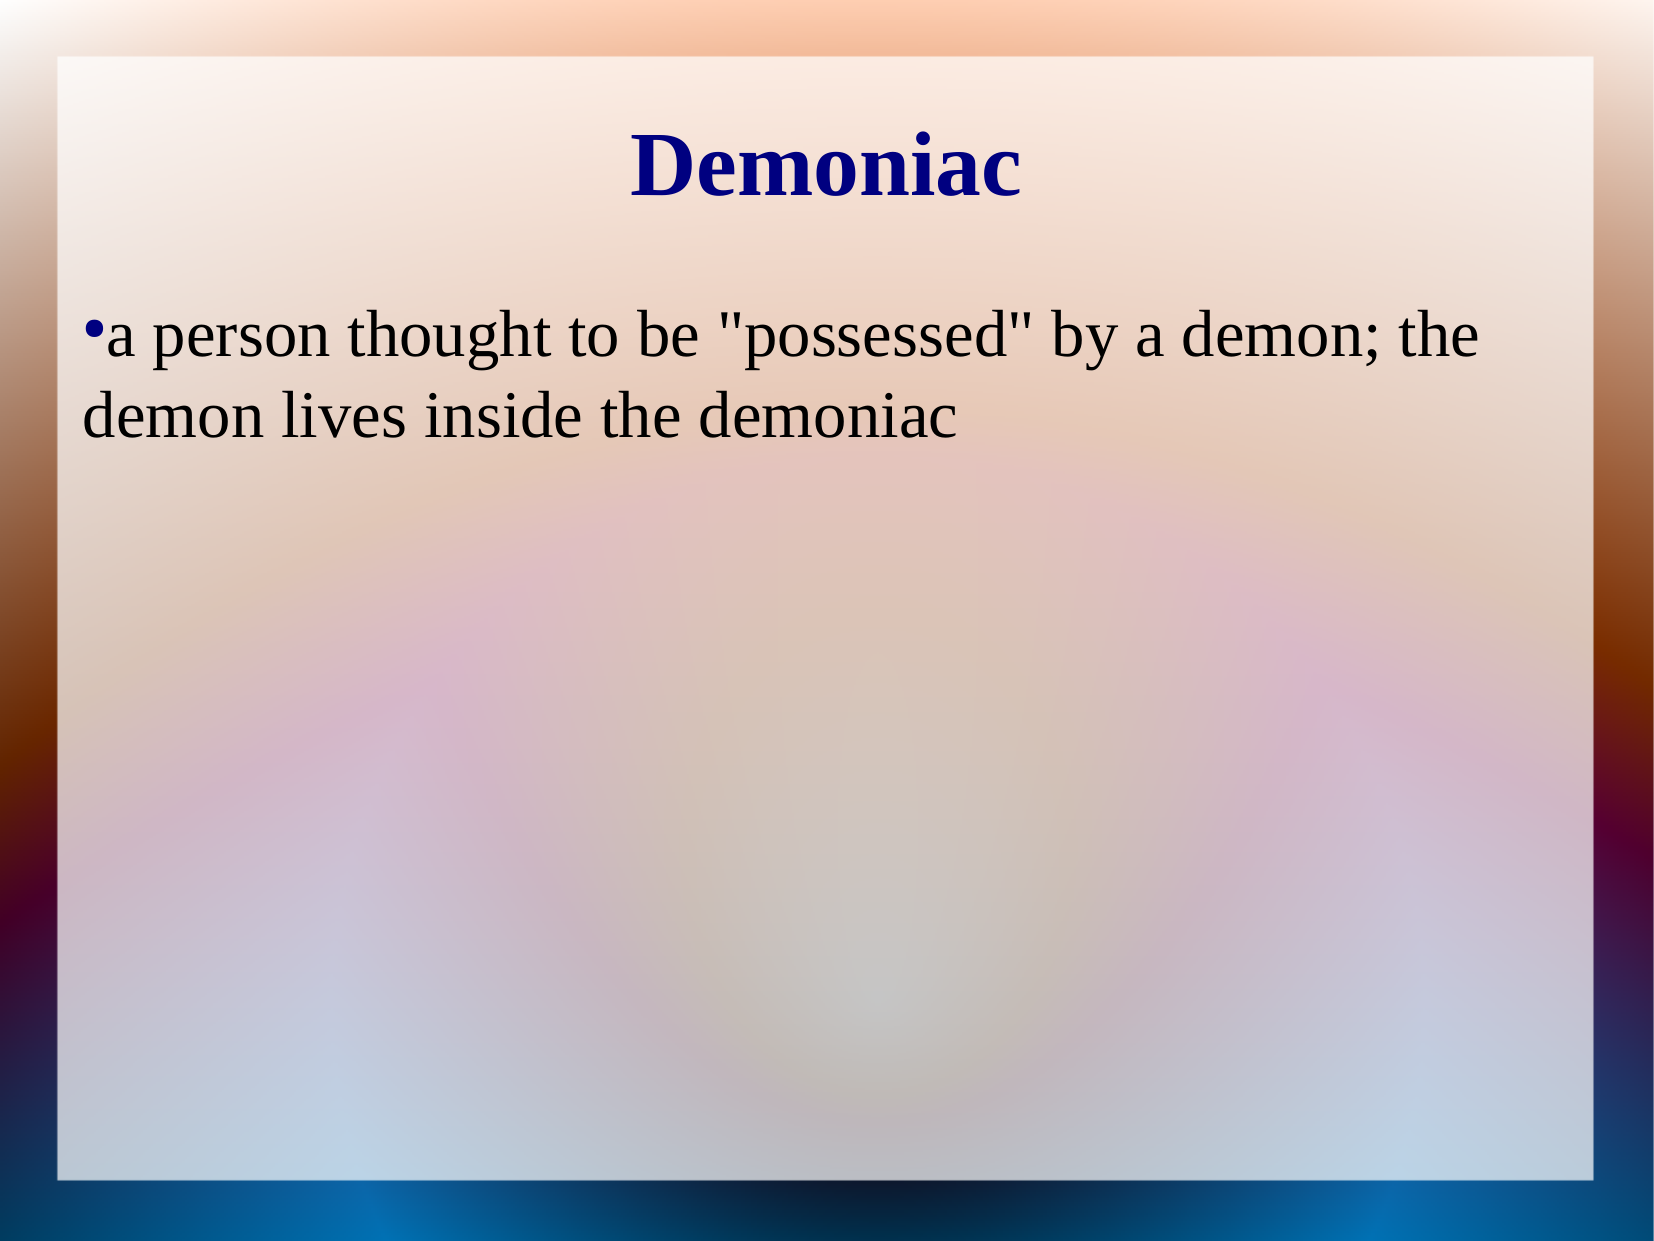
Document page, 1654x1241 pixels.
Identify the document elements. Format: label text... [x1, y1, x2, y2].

title Demoniac [82, 55, 1571, 263]
list a person thought to be "possessed" by a demon; the demon lives inside the demoniac [82, 290, 1571, 1034]
